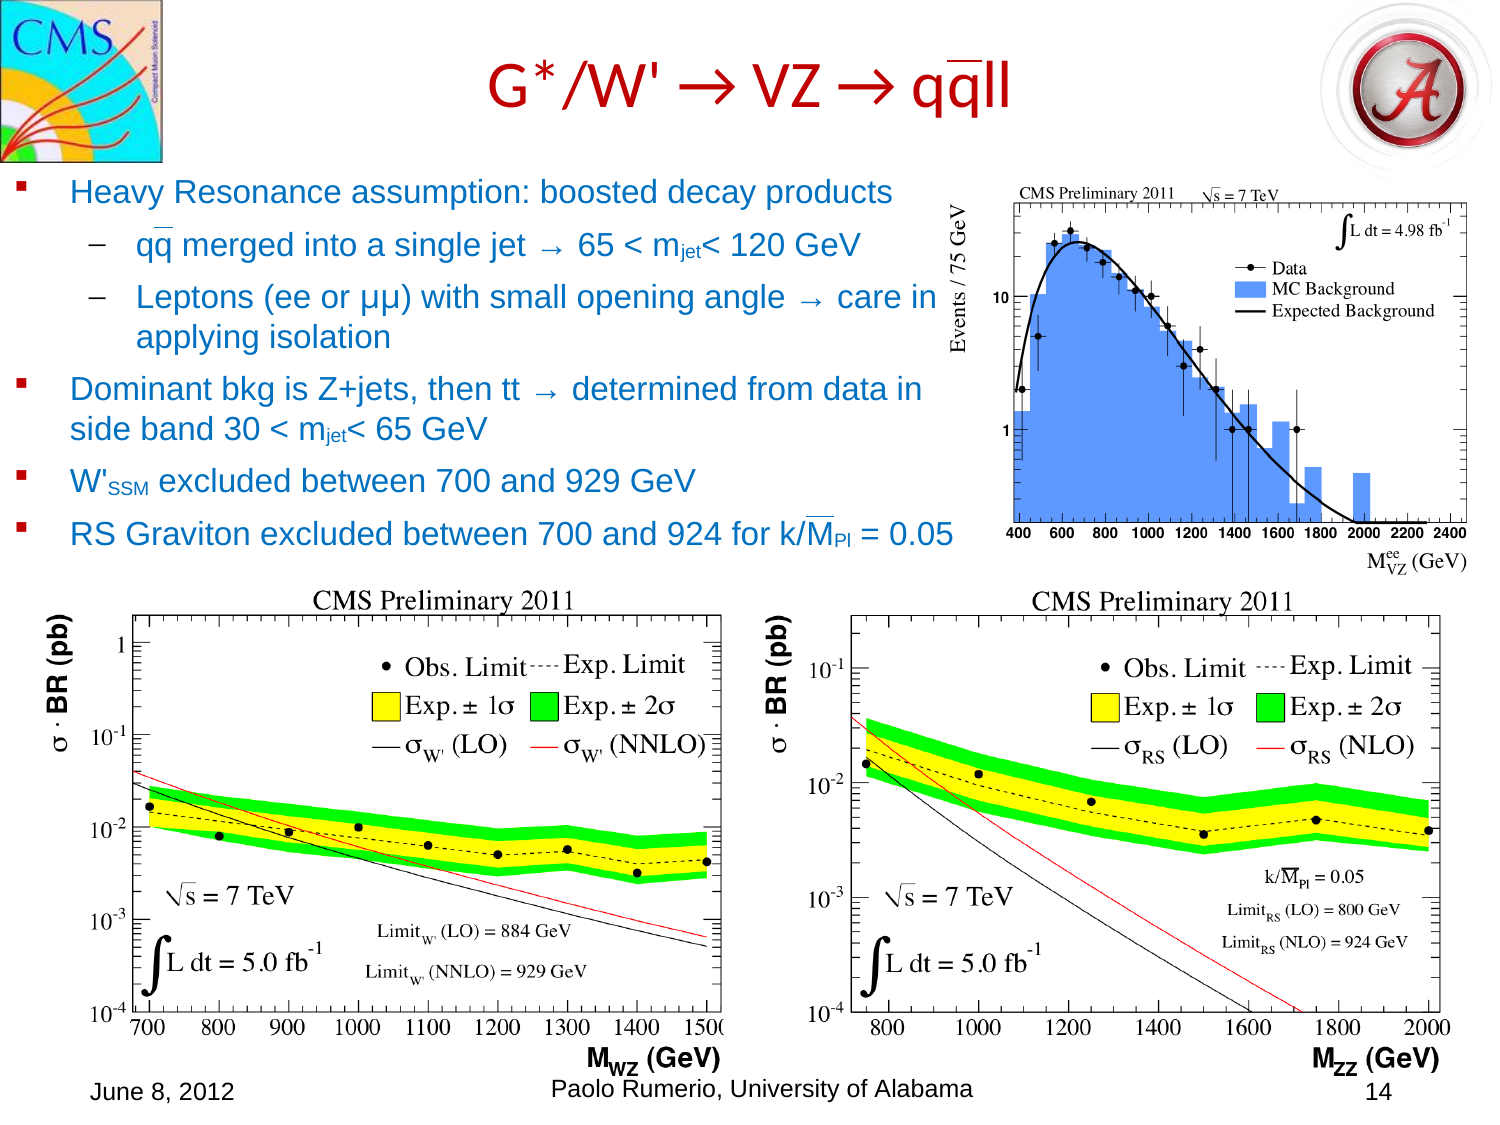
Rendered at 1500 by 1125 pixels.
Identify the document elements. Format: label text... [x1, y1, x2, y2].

picture [4, 183, 1496, 1078]
picture [0, 0, 163, 163]
text_box Heavy Resonance assumption: boosted decay products qq merged into a single jet → 65 < mjet< 120 GeV Leptons (ee or μμ) with small opening angle → care in applying isolation Dominant bkg is Z+jets, then tt → determined from data in side band 30 < mjet< 65 GeV W'SSM excluded between 700 and 929 GeV RS Graviton excluded between 700 and 924 for k/MPl = 0.05 [0, 162, 976, 938]
picture [1319, 0, 1500, 180]
text_box G*/W' → VZ → qqll [163, 0, 1319, 163]
